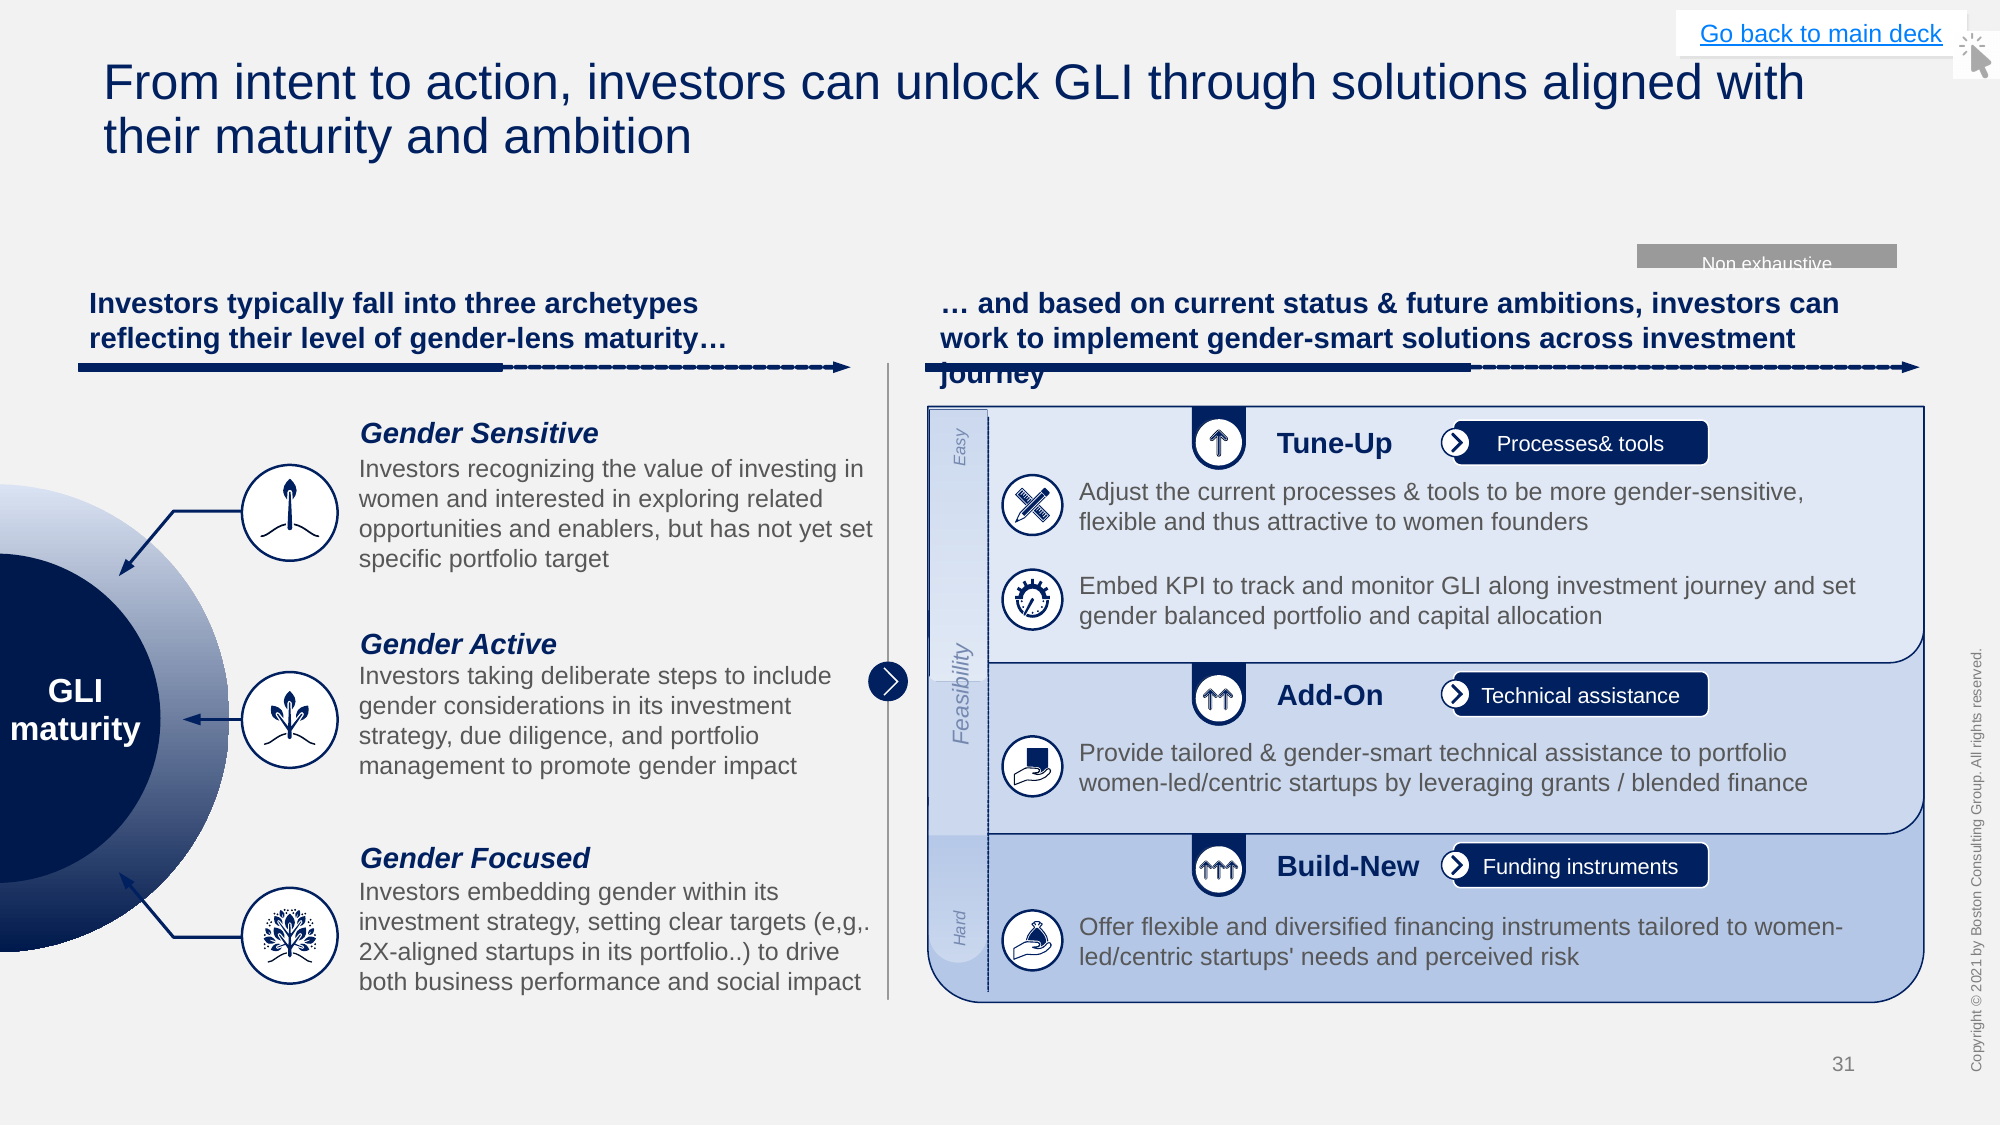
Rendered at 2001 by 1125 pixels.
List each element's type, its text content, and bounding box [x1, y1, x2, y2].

text_box GLI maturity [0, 659, 159, 762]
text_box [868, 662, 908, 701]
picture [1194, 684, 1241, 715]
text_box Investors recognizing the value of investing in women and interested in exploring related opportunities and enablers, but has not yet set specific portfolio target [358, 452, 876, 574]
text_box [241, 902, 255, 969]
text_box Processes& tools [1453, 420, 1709, 466]
picture [1006, 571, 1059, 628]
text_box [0, 484, 230, 953]
picture [250, 674, 330, 754]
text_box [927, 406, 1924, 1003]
picture [255, 901, 324, 970]
text_box Embed KPI to track and monitor GLI along investment journey and set gender balanced portfolio and capital allocation [1079, 564, 1863, 635]
text_box Add-On [1261, 668, 1463, 720]
text_box Build-New [1261, 839, 1508, 891]
text_box Go back to main deck [1676, 10, 1967, 56]
text_box [256, 547, 324, 561]
picture [1004, 738, 1061, 794]
picture [1953, 31, 2000, 79]
title From intent to action, investors can unlock GLI through solutions aligned with their maturity and ambition [103, 55, 1897, 165]
picture [244, 456, 335, 547]
text_box [330, 694, 338, 746]
text_box Investors typically fall into three archetypes reflecting their level of gender-lens maturity… [74, 276, 851, 363]
text_box [78, 363, 502, 371]
text_box [256, 902, 338, 984]
text_box Gender Focused [360, 837, 646, 875]
text_box Feasibility [931, 620, 986, 769]
picture [1192, 856, 1246, 884]
text_box Investors embedding gender within its investment strategy, setting clear targets (e,g,. 2X-aligned startups in its portfolio..) to drive both business performance and social impact [358, 875, 876, 997]
text_box Tune-Up [1261, 417, 1463, 468]
picture [1199, 423, 1239, 463]
text_box Technical assistance [1453, 671, 1709, 717]
text_box … and based on current status & future ambitions, investors can work to implement gender-smart solutions across investment journey [925, 276, 1924, 363]
text_box Non exhaustive [1637, 244, 1897, 268]
text_box [925, 363, 1471, 371]
text_box Gender Active [360, 623, 646, 659]
text_box Funding instruments [1453, 842, 1709, 888]
text_box Gender Sensitive [360, 413, 646, 452]
text_box [256, 754, 324, 768]
text_box Easy [931, 404, 986, 491]
text_box Investors taking deliberate steps to include gender considerations in its investment strategy, due diligence, and portfolio management to promote gender impact [358, 659, 876, 781]
text_box [256, 887, 323, 901]
text_box [241, 693, 250, 747]
text_box Hard [931, 854, 986, 1003]
text_box Provide tailored & gender-smart technical assistance to portfolio women-led/centric startups by leveraging grants / blended finance [1079, 731, 1863, 802]
text_box Offer flexible and diversified financing instruments tailored to women-led/centric startups' needs and perceived risk [1079, 905, 1863, 976]
text_box Adjust the current processes & tools to be more gender-sensitive, flexible and thus attractive to women founders [1079, 469, 1863, 541]
